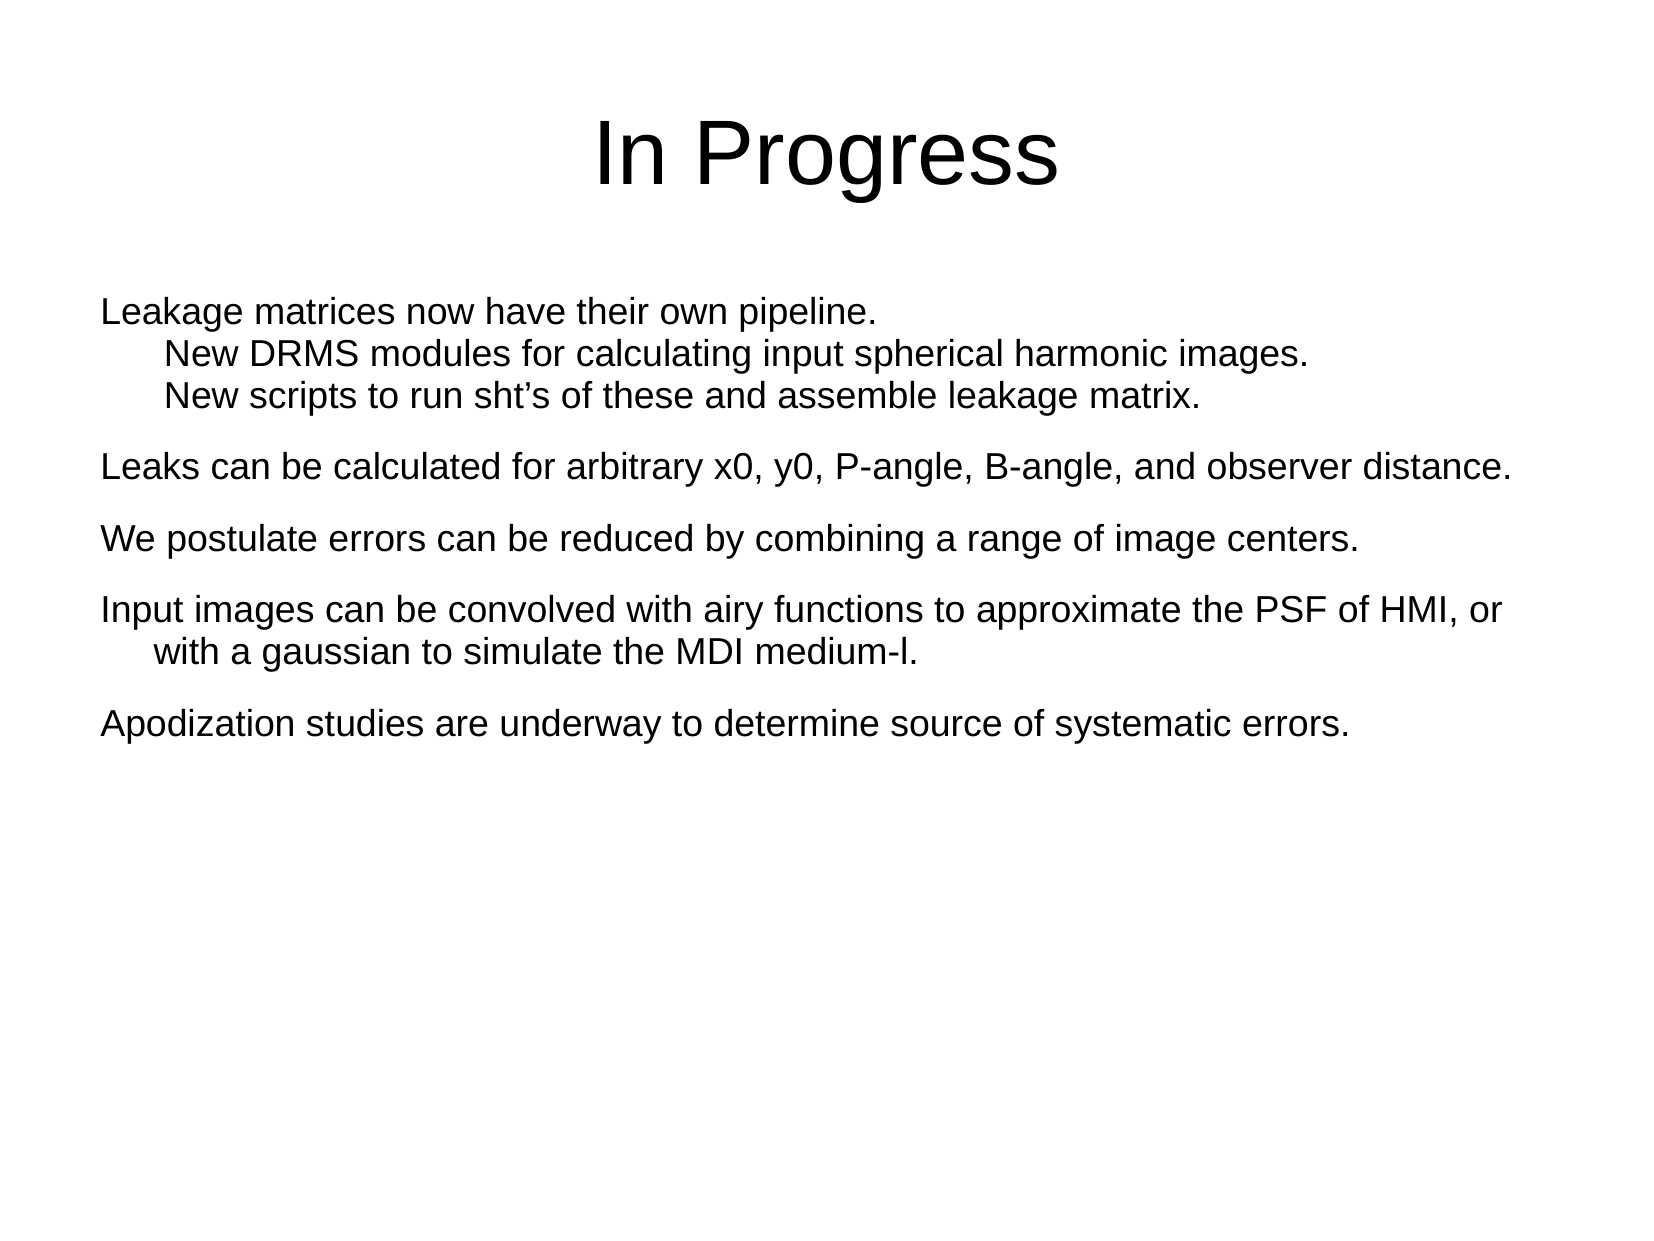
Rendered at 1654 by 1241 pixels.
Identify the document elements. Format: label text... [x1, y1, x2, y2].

title In Progress [82, 56, 1571, 250]
list Leakage matrices now have their own pipeline. New DRMS modules for calculating input spherical harmonic images. New scripts to run sht’s of these and assemble leakage matrix. Leaks can be calculated for arbitrary x0, y0, P-angle, B-angle, and observer distance. We postulate errors can be reduced by combining a range of image centers. Input images can be convolved with airy functions to approximate the PSF of HMI, or with a gaussian to simulate the MDI medium-l. Apodization studies are underway to determine source of systematic errors. [82, 290, 1571, 1094]
